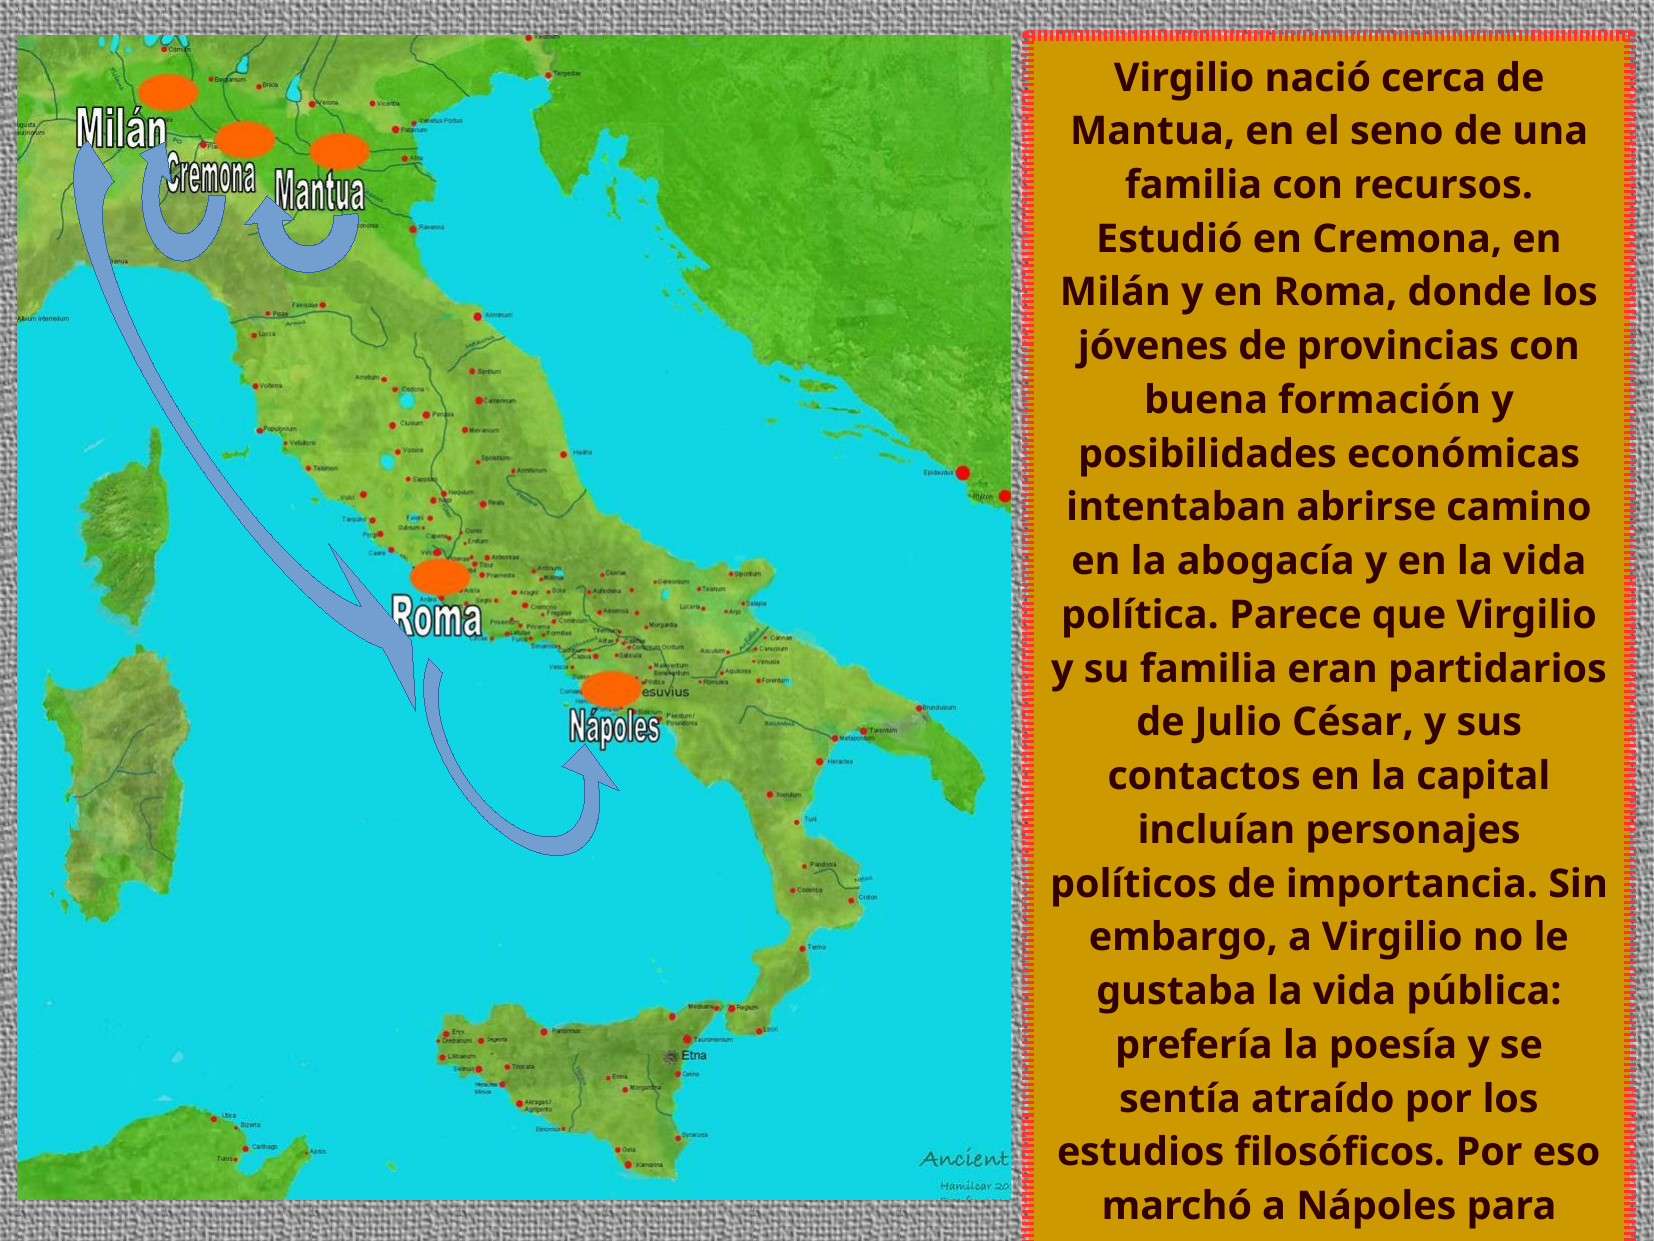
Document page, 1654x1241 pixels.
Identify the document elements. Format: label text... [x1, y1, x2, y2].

text_box [423, 658, 620, 856]
text_box [73, 140, 416, 712]
picture [0, 0, 1654, 1241]
text_box [139, 141, 226, 262]
text_box [244, 195, 359, 273]
text_box Virgilio nació cerca de Mantua, en el seno de una familia con recursos. Estudió en Cremona, en Milán y en Roma, donde los jóvenes de provincias con buena formación y posibilidades económicas intentaban abrirse camino en la abogacía y en la vida política. Parece que Virgilio y su familia eran partidarios de Julio César, y sus contactos en la capital incluían personajes políticos de importancia. Sin embargo, a Virgilio no le gustaba la vida pública: prefería la poesía y se sentía atraído por los estudios filosóficos. Por eso marchó a Nápoles para unirse al círculo del maestro epicúreo Sirón. [1028, 35, 1630, 1209]
